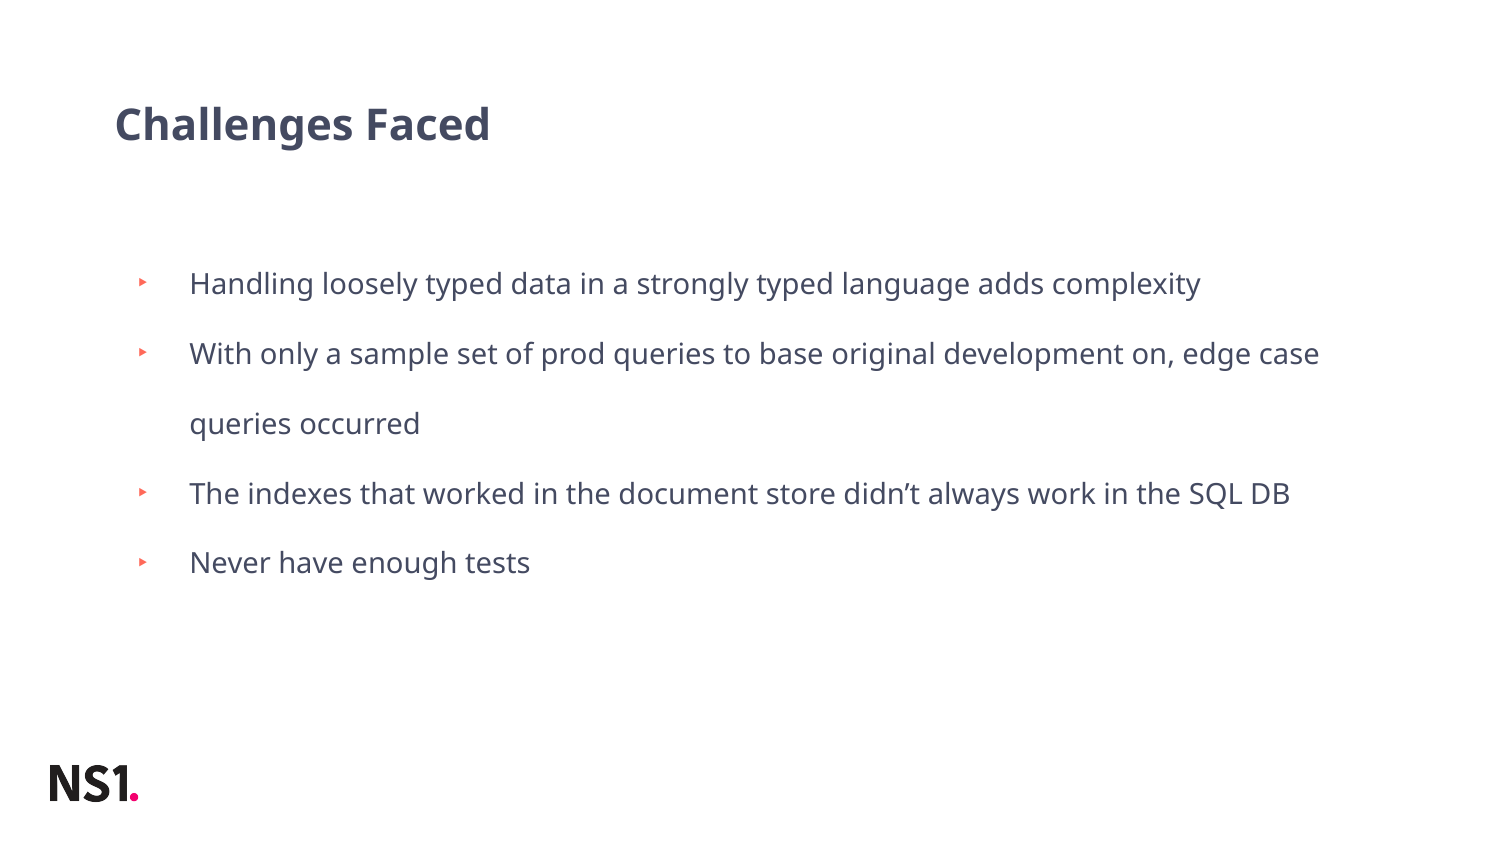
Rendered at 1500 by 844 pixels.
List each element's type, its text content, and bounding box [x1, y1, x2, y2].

title Challenges Faced [103, 44, 1397, 208]
picture [46, 761, 140, 805]
list Handling loosely typed data in a strongly typed language adds complexity With only a sample set of prod queries to base original development on, edge case queries occurred The indexes that worked in the document store didn’t always work in the SQL DB Never have enough tests [103, 224, 1397, 737]
